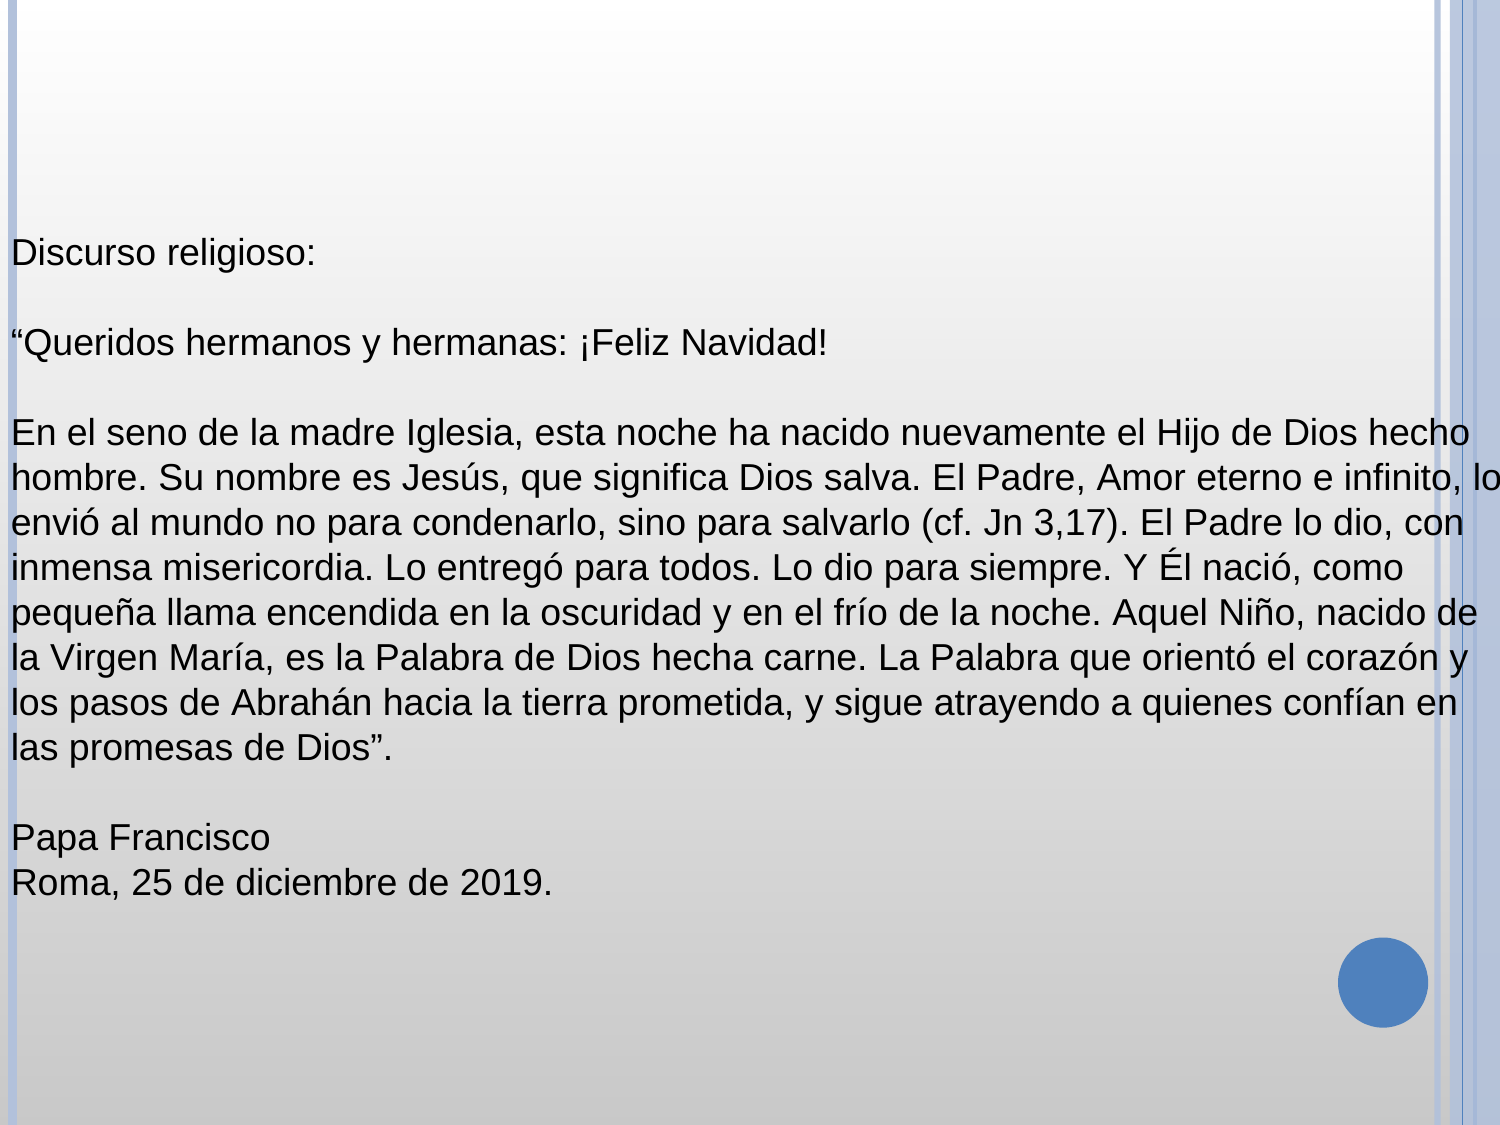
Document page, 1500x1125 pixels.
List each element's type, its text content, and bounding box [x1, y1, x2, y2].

text_box Discurso religioso: “Queridos hermanos y hermanas: ¡Feliz Navidad! En el seno de la madre Iglesia, esta noche ha nacido nuevamente el Hijo de Dios hecho hombre. Su nombre es Jesús, que significa Dios salva. El Padre, Amor eterno e infinito, lo envió al mundo no para condenarlo, sino para salvarlo (cf. Jn 3,17). El Padre lo dio, con inmensa misericordia. Lo entregó para todos. Lo dio para siempre. Y Él nació, como pequeña llama encendida en la oscuridad y en el frío de la noche. Aquel Niño, nacido de la Virgen María, es la Palabra de Dios hecha carne. La Palabra que orientó el corazón y los pasos de Abrahán hacia la tierra prometida, y sigue atrayendo a quienes confían en las promesas de Dios”. Papa Francisco Roma, 25 de diciembre de 2019. [0, 220, 1500, 911]
